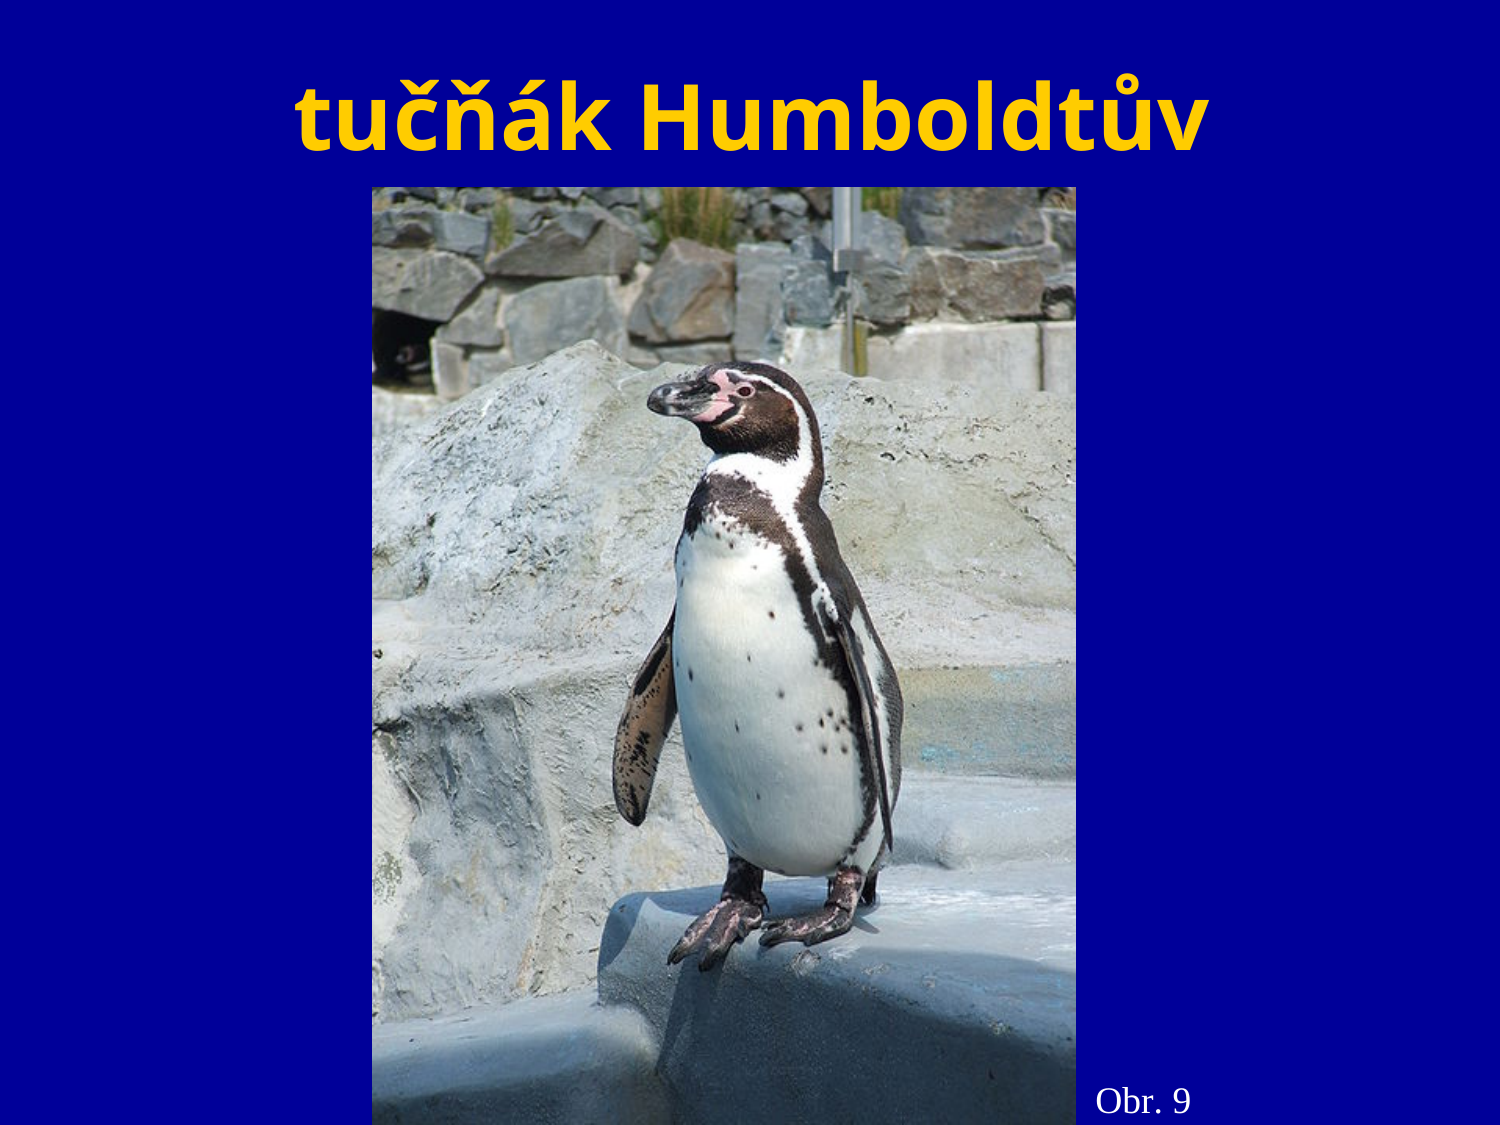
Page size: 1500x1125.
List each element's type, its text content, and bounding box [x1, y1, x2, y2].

text_box Obr. 9 [1080, 1068, 1247, 1125]
picture [372, 187, 1076, 1125]
title tučňák Humboldtův [76, 0, 1427, 228]
